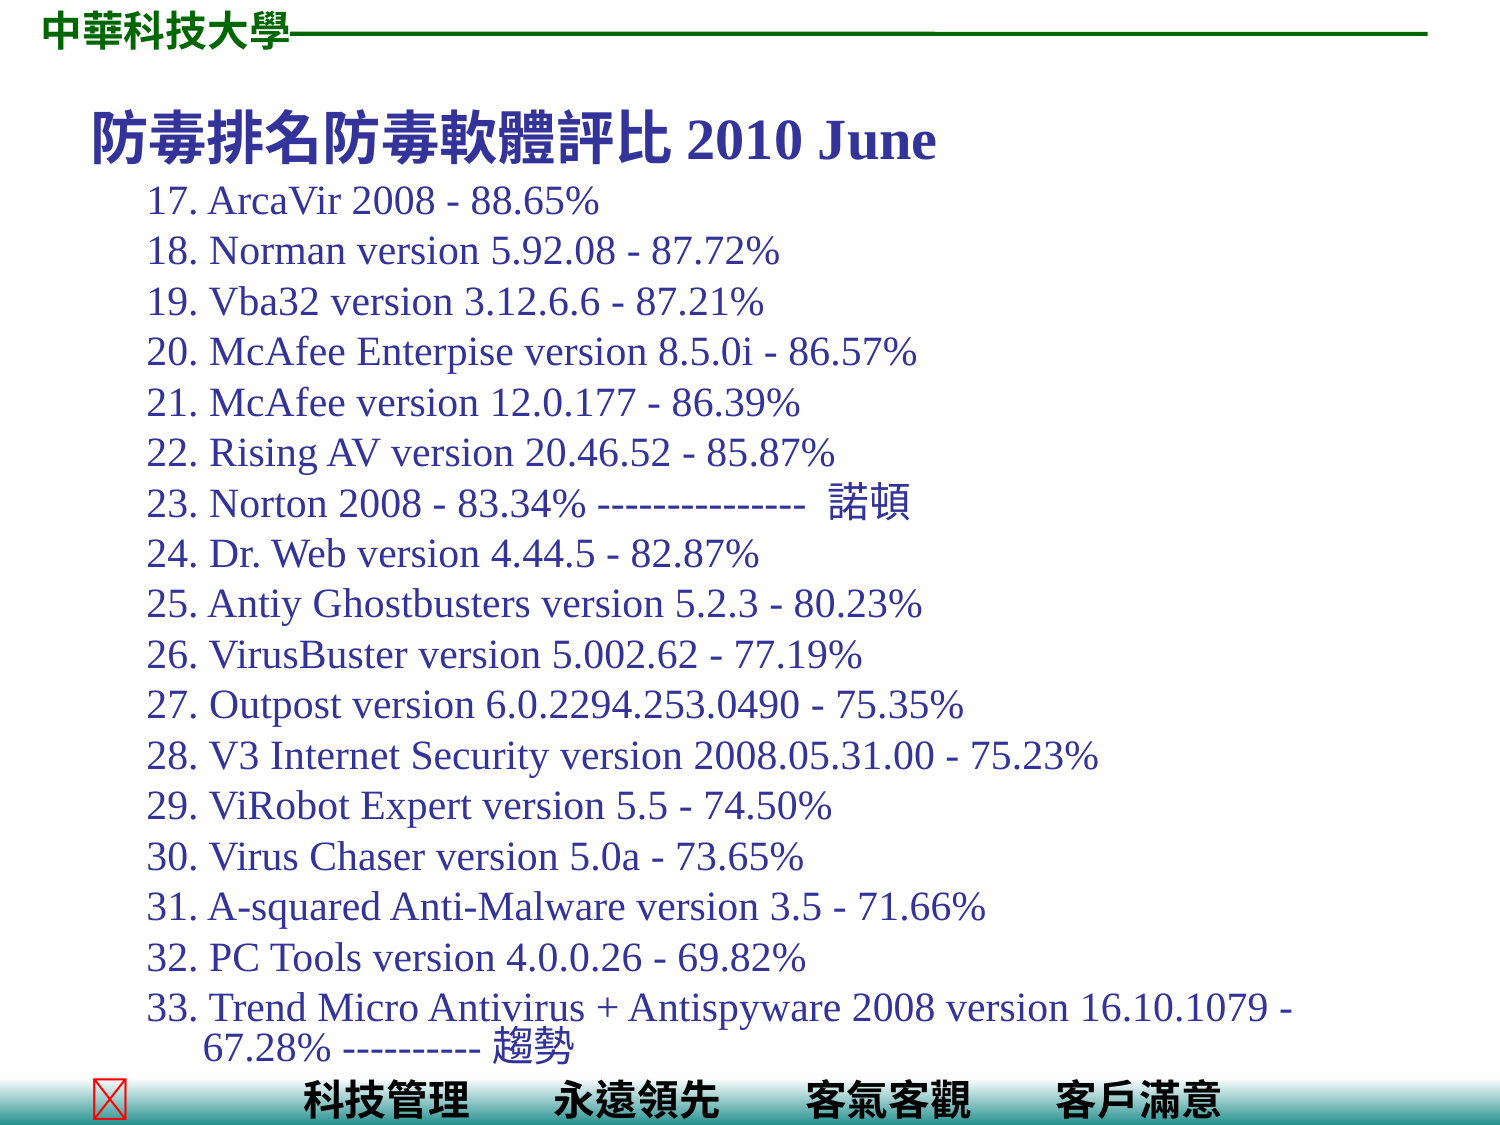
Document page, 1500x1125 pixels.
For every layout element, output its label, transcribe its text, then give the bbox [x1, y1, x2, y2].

title 防毒排名防毒軟體評比2010 June [75, 92, 1426, 174]
list 17. ArcaVir 2008 - 88.65% 18. Norman version 5.92.08 - 87.72% 19. Vba32 version 3.12.6.6 - 87.21% 20. McAfee Enterpise version 8.5.0i - 86.57% 21. McAfee version 12.0.177 - 86.39% 22. Rising AV version 20.46.52 - 85.87% 23. Norton 2008 - 83.34% --------------- 諾頓 24. Dr. Web version 4.44.5 - 82.87% 25. Antiy Ghostbusters version 5.2.3 - 80.23% 26. VirusBuster version 5.002.62 - 77.19% 27. Outpost version 6.0.2294.253.0490 - 75.35% 28. V3 Internet Security version 2008.05.31.00 - 75.23% 29. ViRobot Expert version 5.5 - 74.50% 30. Virus Chaser version 5.0a - 73.65% 31. A-squared Anti-Malware version 3.5 - 71.66% 32. PC Tools version 4.0.0.26 - 69.82% 33. Trend Micro Antivirus + Antispyware 2008 version 16.10.1079 - 67.28% ----------趨勢 [75, 174, 1426, 1088]
